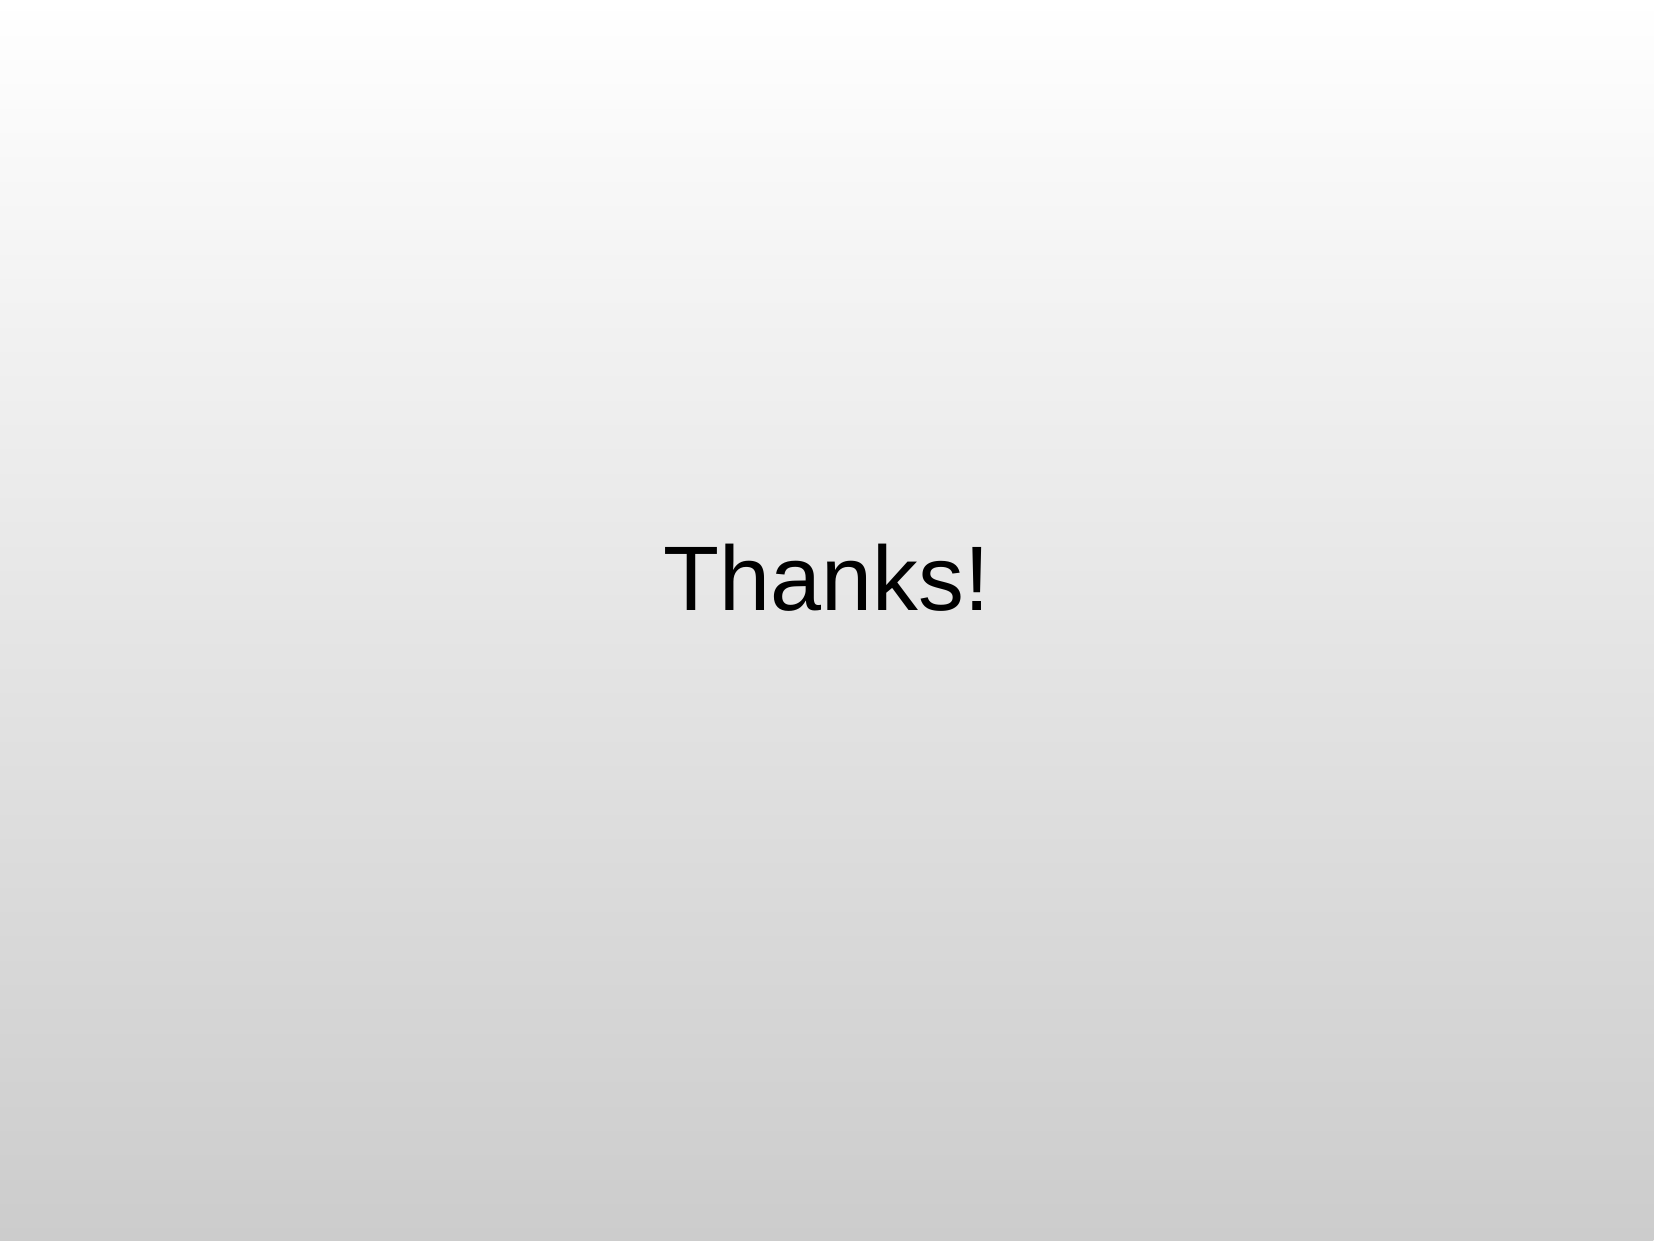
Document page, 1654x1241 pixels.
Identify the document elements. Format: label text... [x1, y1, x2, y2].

subtitle Thanks! [82, 49, 1571, 1109]
